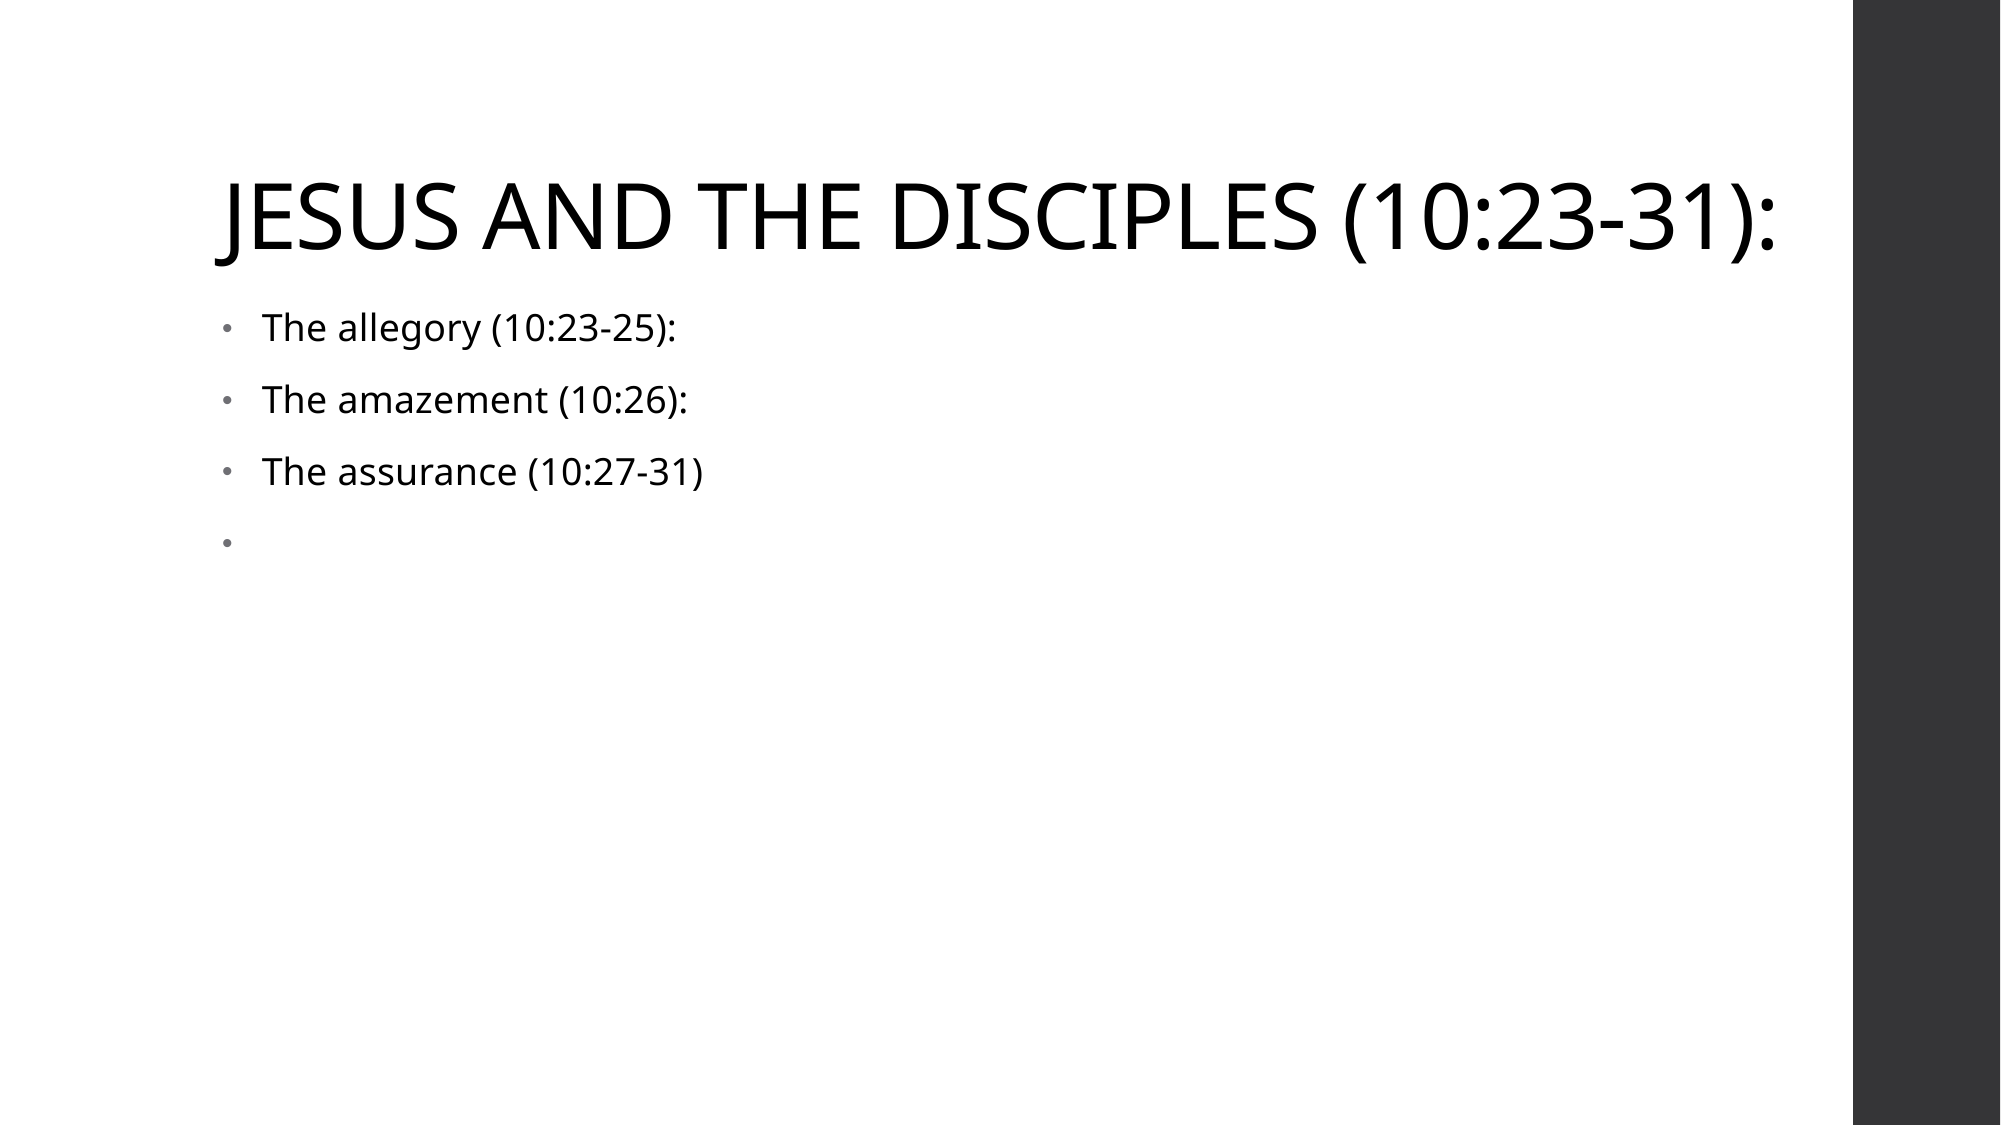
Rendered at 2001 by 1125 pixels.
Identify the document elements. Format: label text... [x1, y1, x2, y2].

title JESUS AND THE DISCIPLES (10:23-31): [206, 60, 1797, 278]
list The allegory (10:23-25): The amazement (10:26): The assurance (10:27-31) [206, 299, 1617, 1014]
